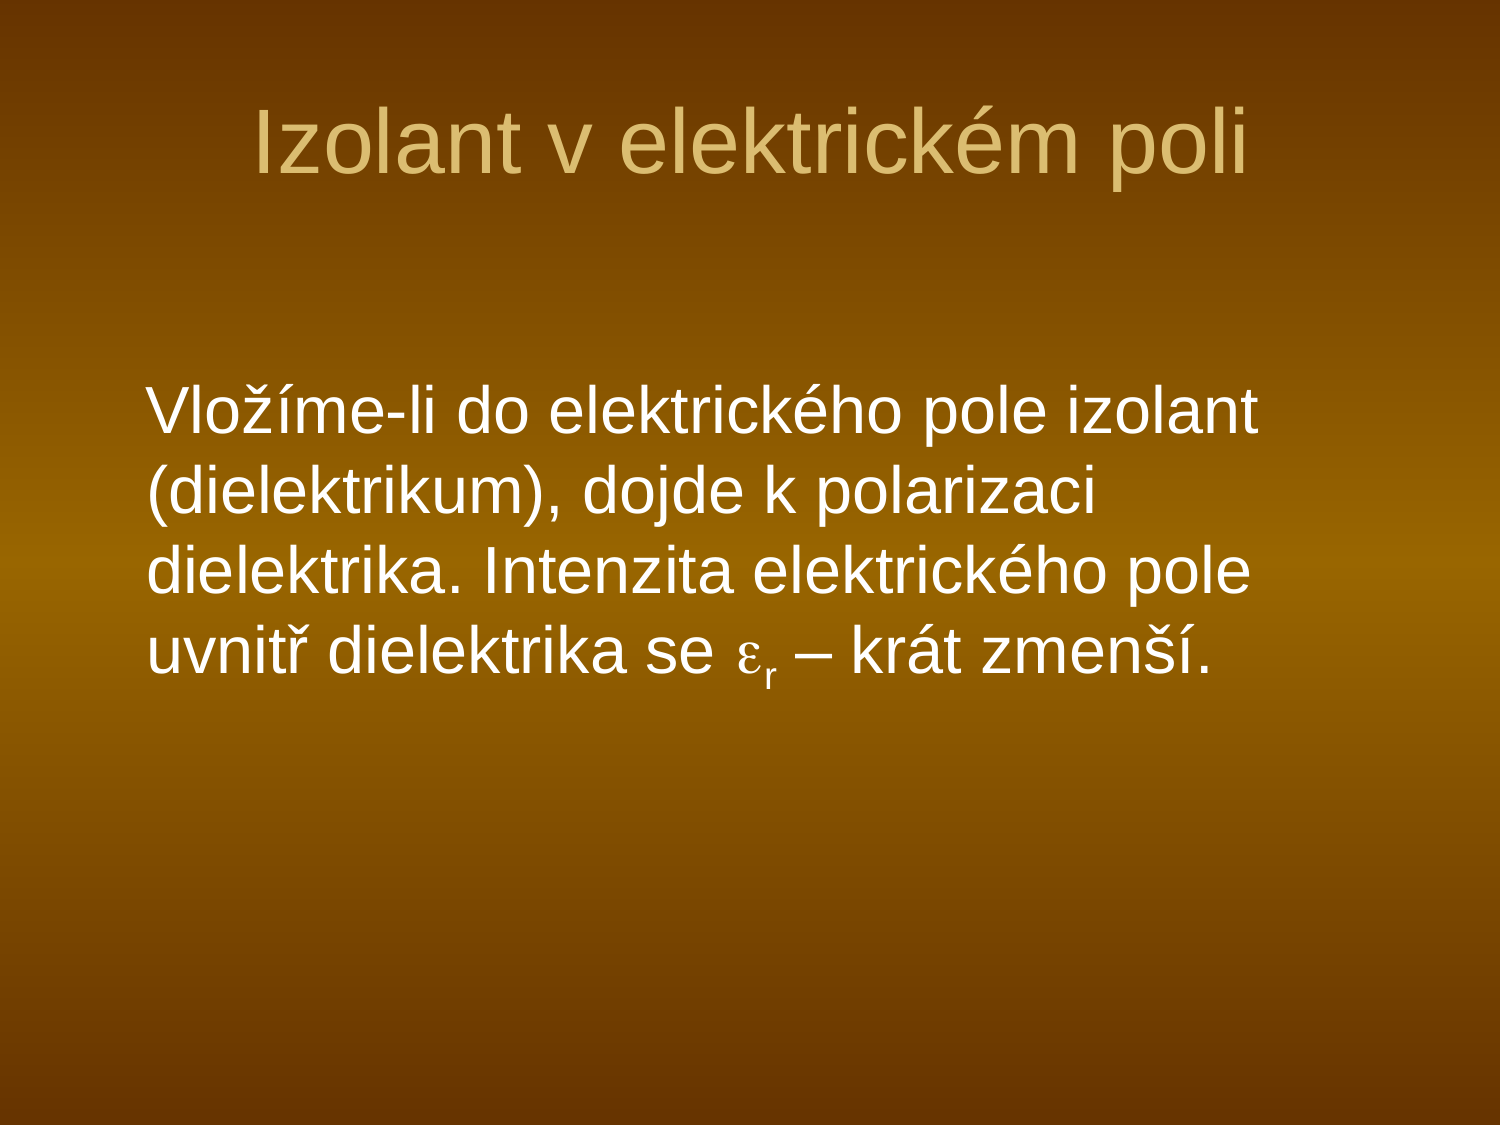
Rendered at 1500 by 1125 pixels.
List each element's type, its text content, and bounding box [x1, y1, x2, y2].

title Izolant v elektrickém poli [76, 42, 1427, 231]
list Vložíme-li do elektrického pole izolant (dielektrikum), dojde k polarizaci dielektrika. Intenzita elektrického pole uvnitř dielektrika se r – krát zmenší. [75, 262, 1426, 1006]
